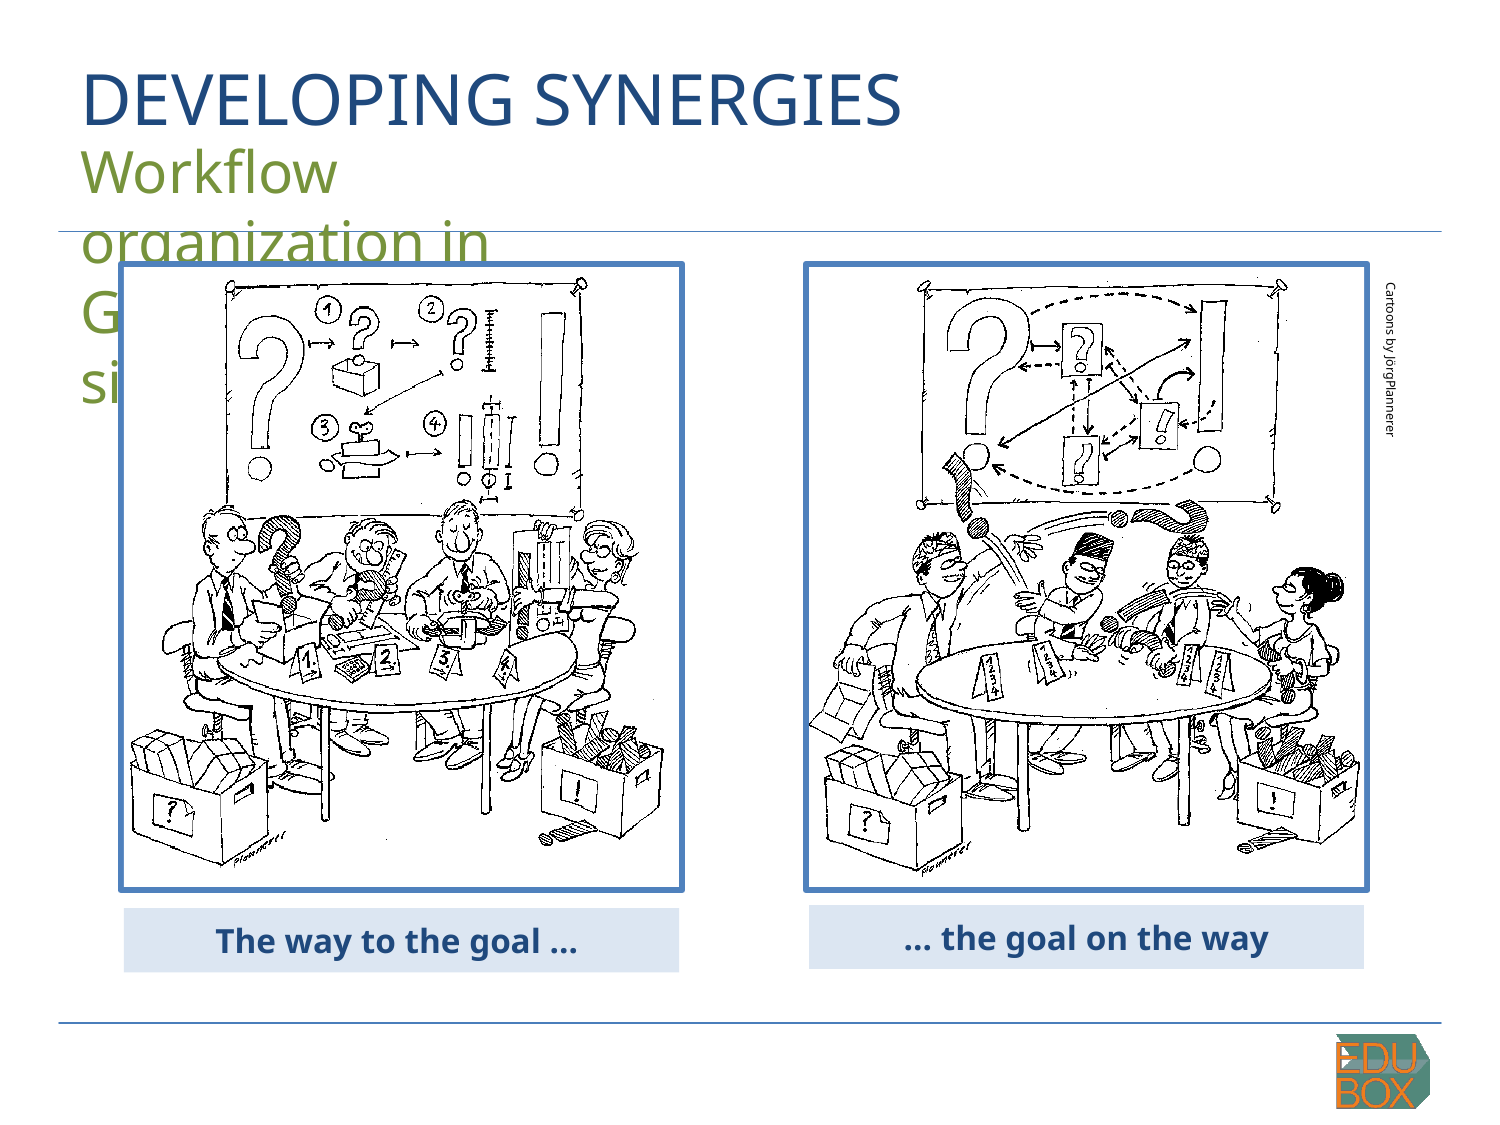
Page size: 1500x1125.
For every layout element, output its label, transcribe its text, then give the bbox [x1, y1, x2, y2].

picture [1328, 1028, 1437, 1114]
list Workflow organization in German/Indonesian teams [64, 153, 1459, 247]
text_box Cartoons by JörgPlannerer [1374, 267, 1407, 811]
text_box The way to the goal … [123, 908, 680, 973]
chart [123, 267, 680, 888]
title DEVELOPING SYNERGIES [64, 42, 1500, 153]
text_box … the goal on the way [809, 905, 1364, 969]
chart [808, 267, 1365, 888]
